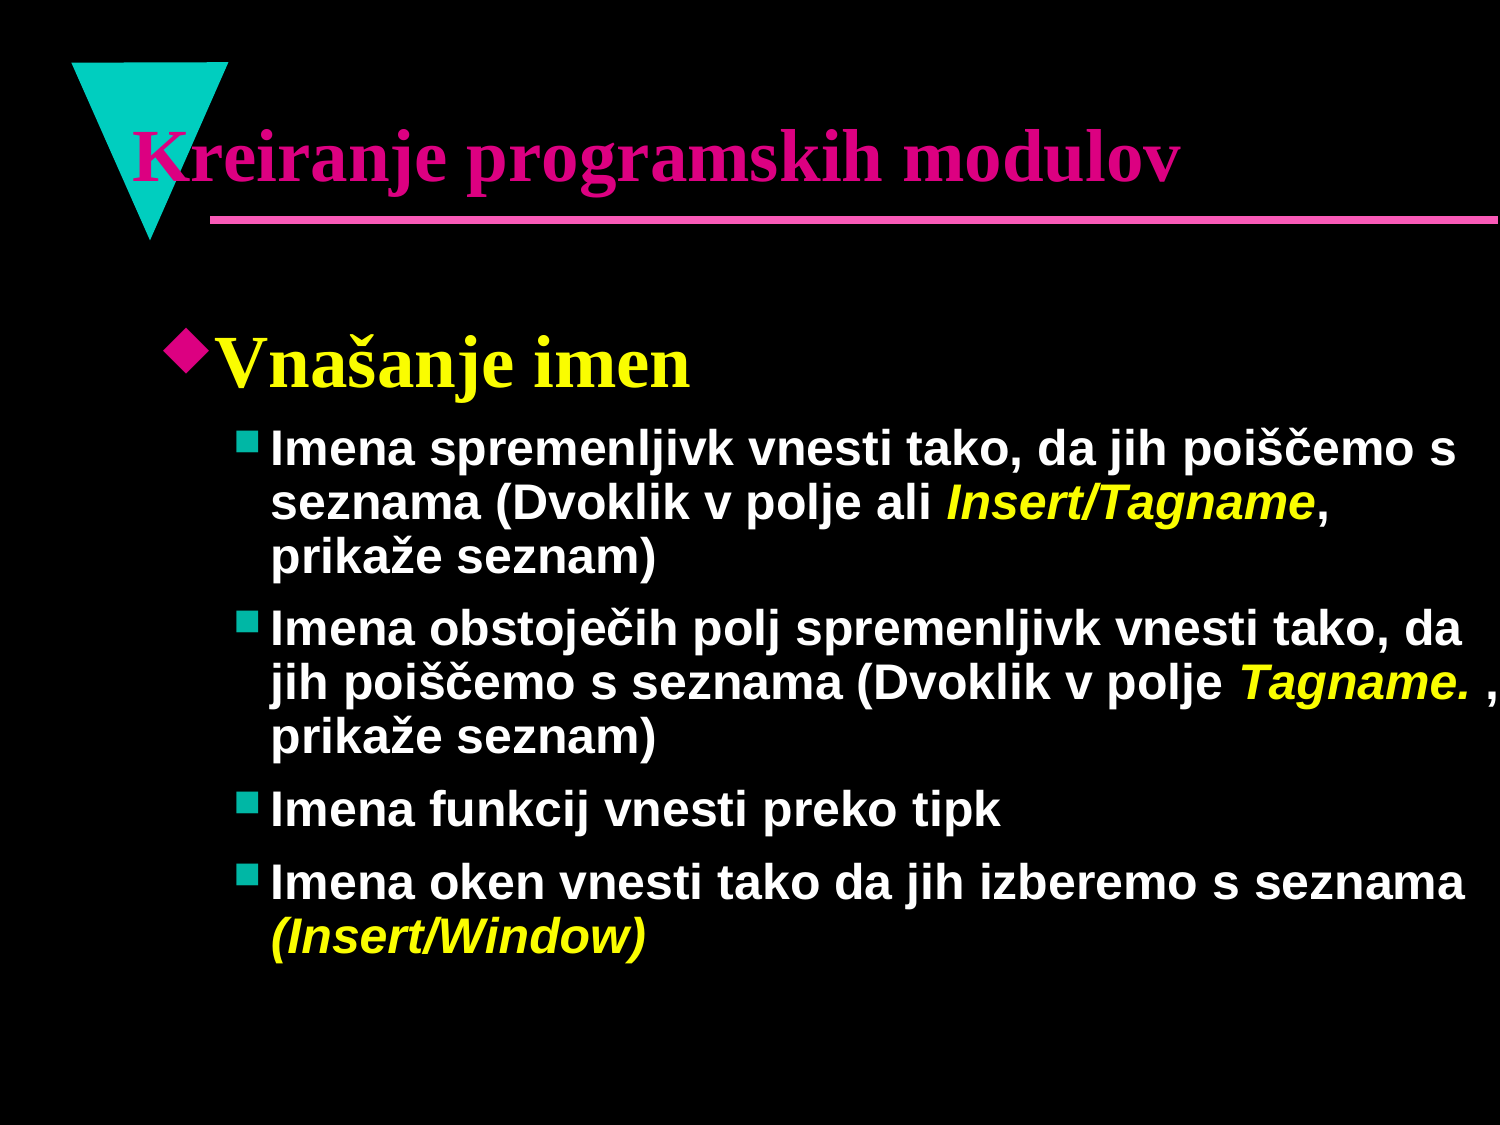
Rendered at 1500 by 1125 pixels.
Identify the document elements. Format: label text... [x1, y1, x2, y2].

title Kreiranje programskih modulov [117, 63, 1500, 251]
list Vnašanje imen Imena spremenljivk vnesti tako, da jih poiščemo s seznama (Dvoklik v polje ali Insert/Tagname, prikaže seznam) Imena obstoječih polj spremenljivk vnesti tako, da jih poiščemo s seznama (Dvoklik v polje Tagname. , prikaže seznam) Imena funkcij vnesti preko tipk Imena oken vnesti tako da jih izberemo s seznama (Insert/Window) [143, 314, 1500, 1125]
